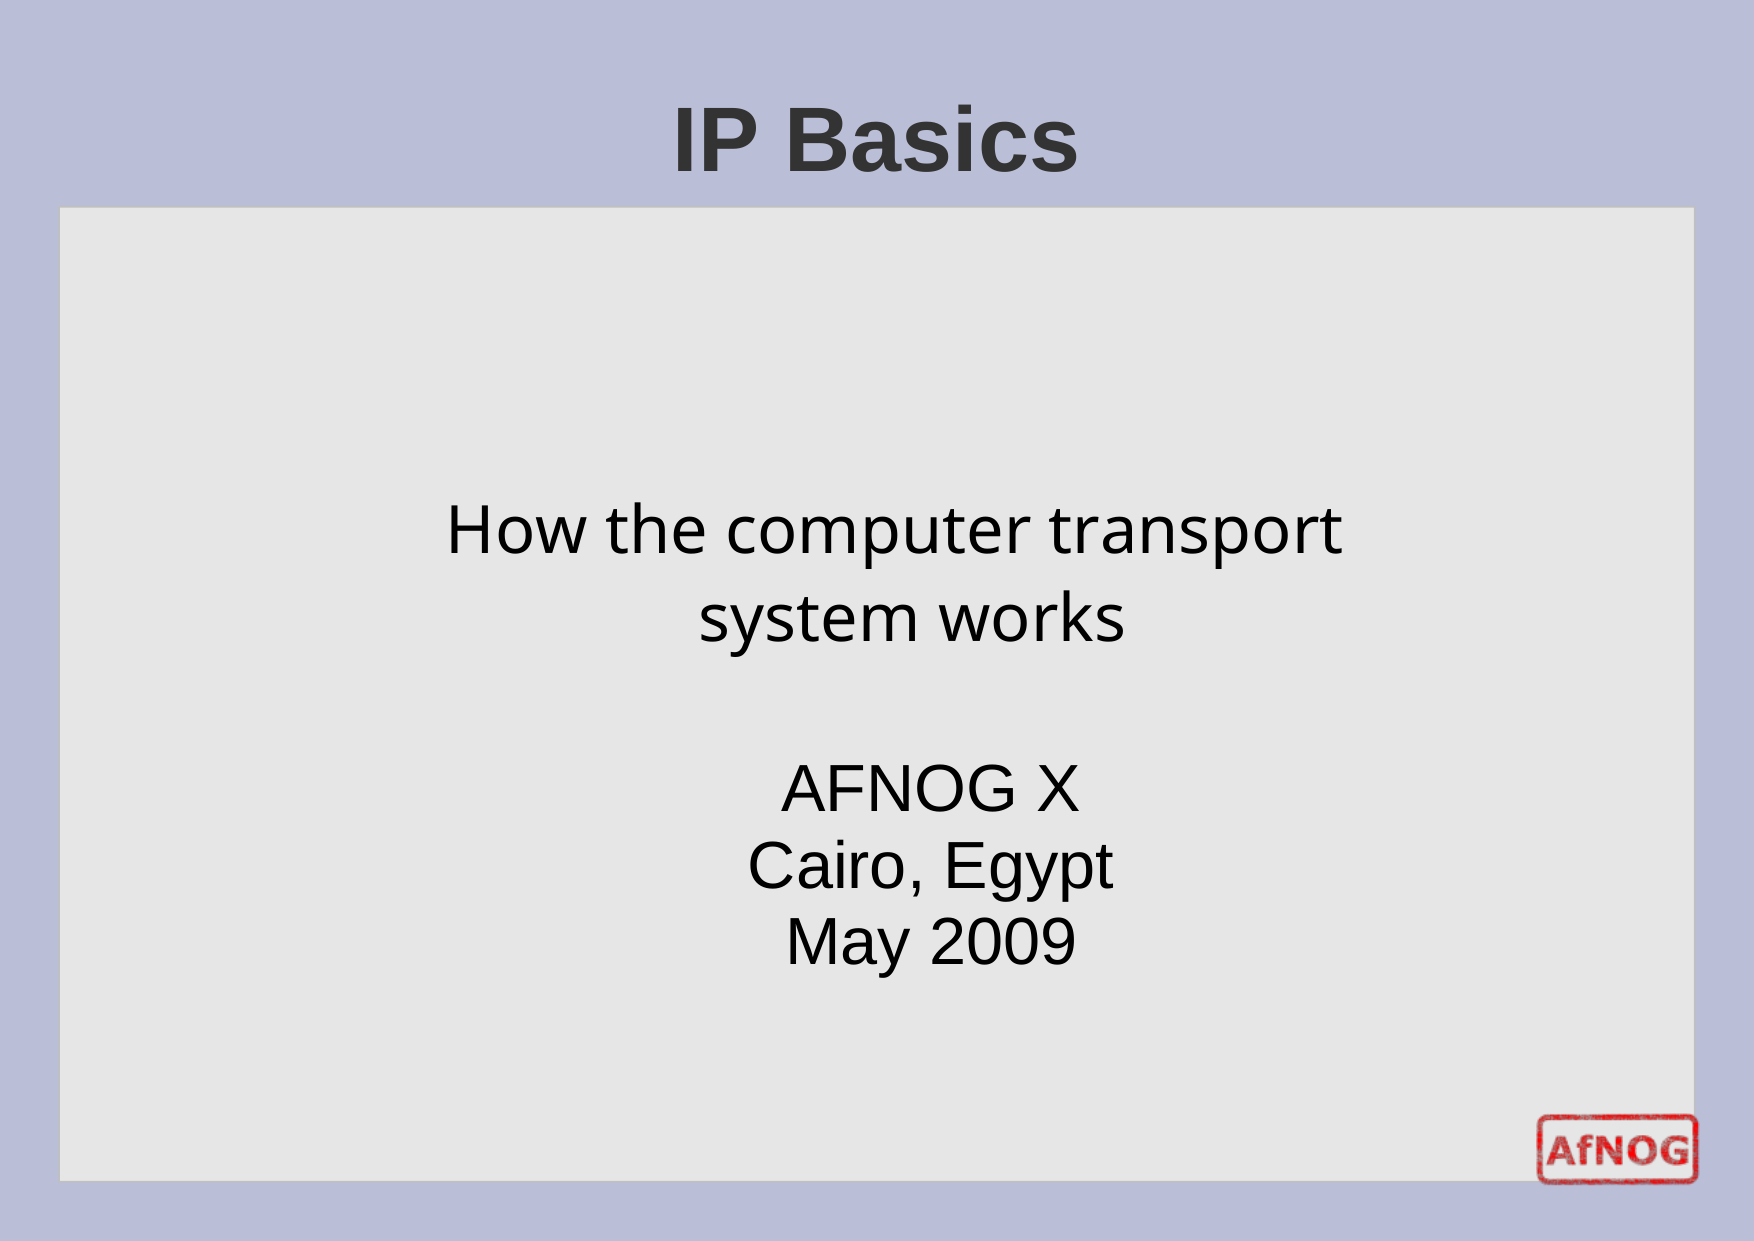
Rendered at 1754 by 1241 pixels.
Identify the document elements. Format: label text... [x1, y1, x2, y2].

title IP Basics [59, 48, 1695, 237]
list How the computer transport system works [179, 237, 1576, 925]
text_box AFNOG X Cairo, Egypt May 2009 [679, 750, 1184, 976]
picture [1535, 1112, 1701, 1188]
text_box [59, 237, 1695, 1182]
